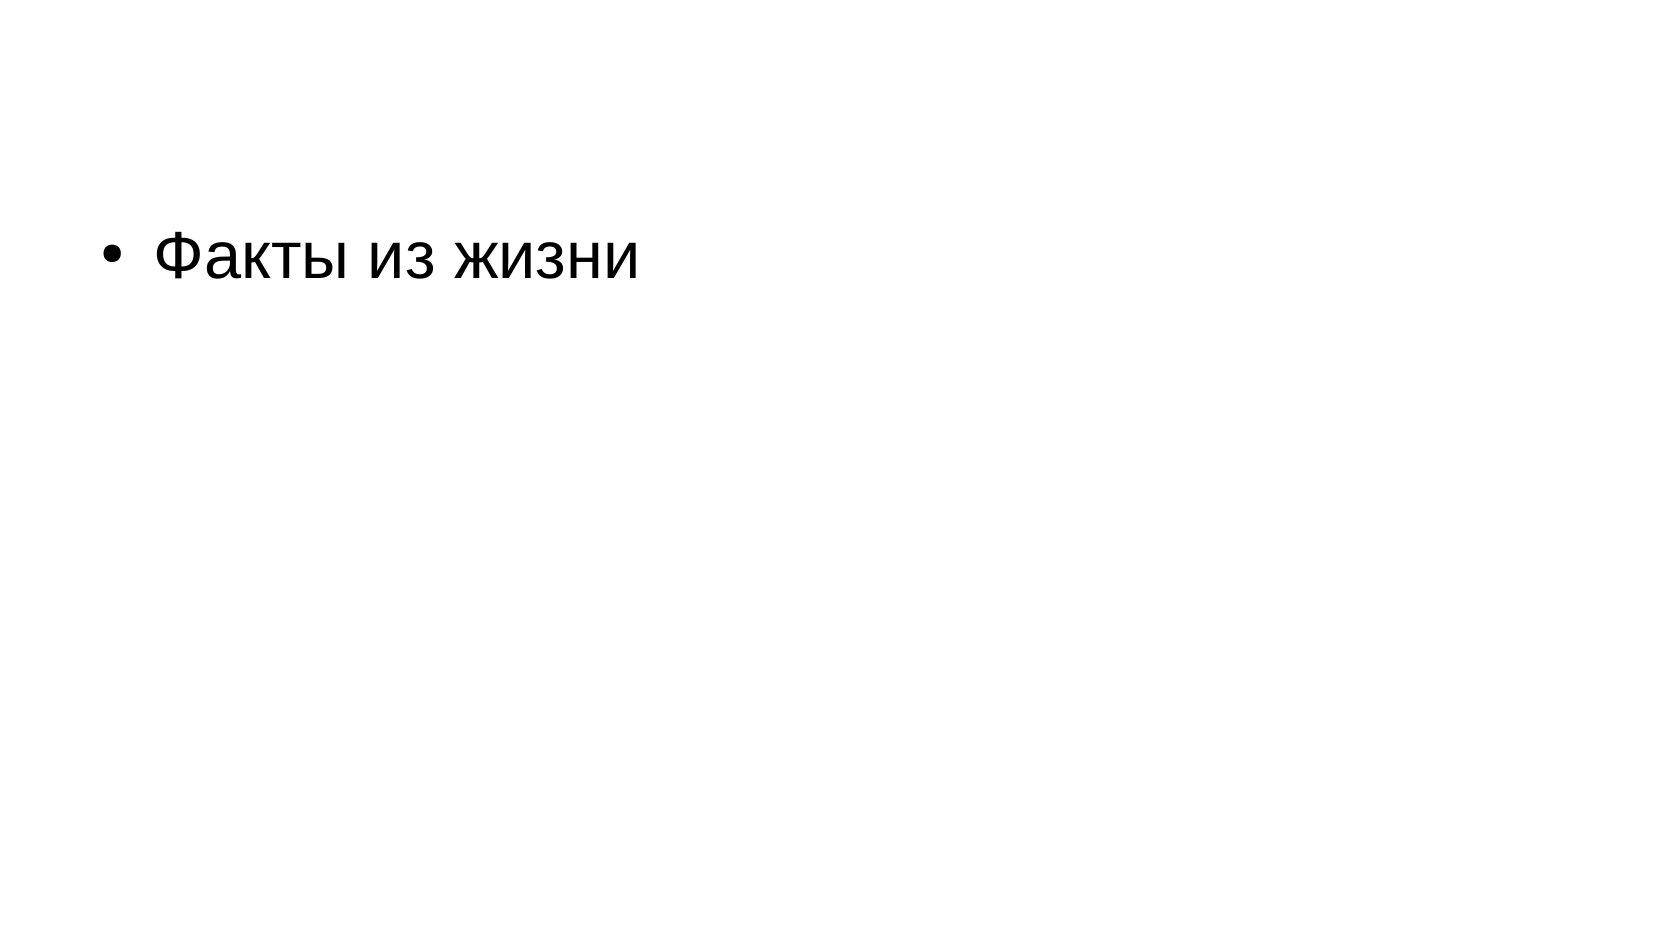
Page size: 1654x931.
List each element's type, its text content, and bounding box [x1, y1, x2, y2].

list Факты из жизни [82, 217, 1571, 758]
